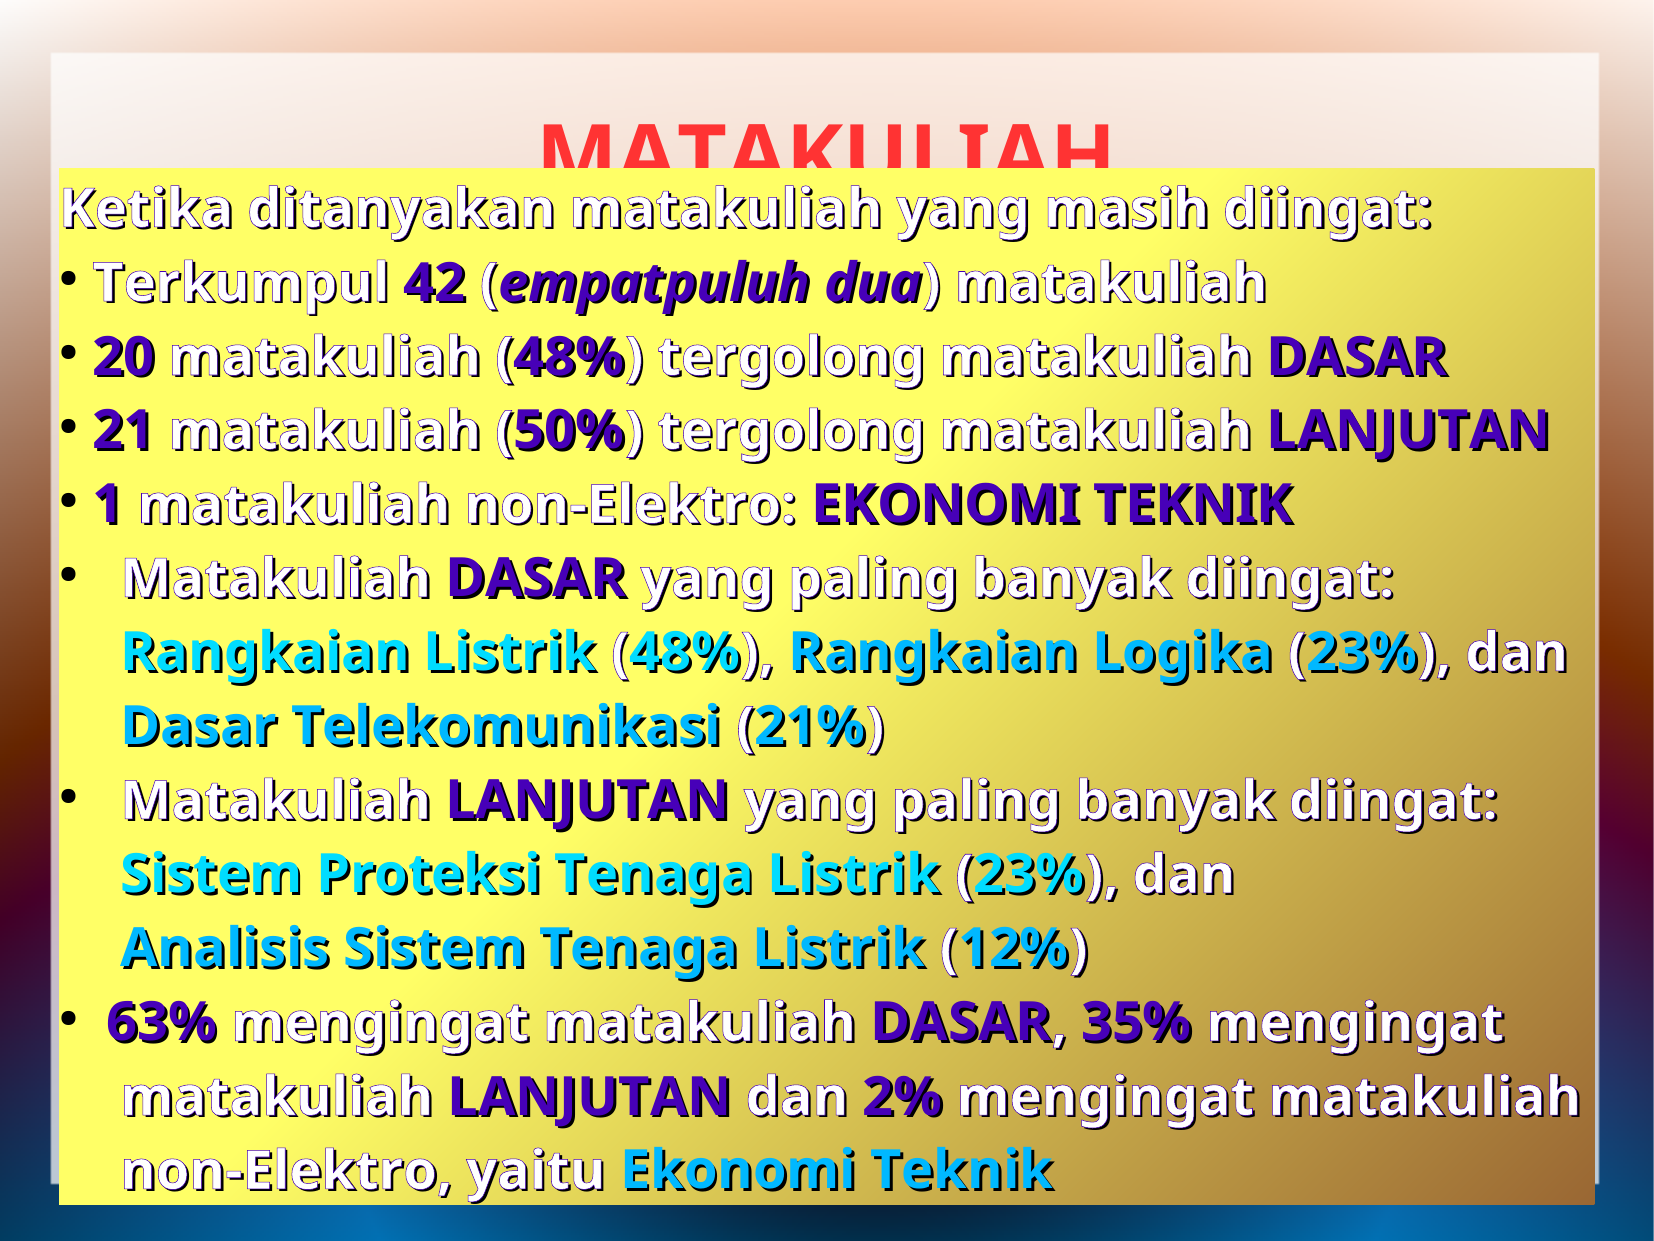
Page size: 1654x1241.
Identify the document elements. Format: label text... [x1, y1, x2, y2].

subtitle Ketika ditanyakan matakuliah yang masih diingat: Terkumpul 42 (empatpuluh dua) matakuliah 20 matakuliah (48%) tergolong matakuliah DASAR 21 matakuliah (50%) tergolong matakuliah LANJUTAN 1 matakuliah non-Elektro: EKONOMI TEKNIK Matakuliah DASAR yang paling banyak diingat: Rangkaian Listrik (48%), Rangkaian Logika (23%), dan Dasar Telekomunikasi (21%) Matakuliah LANJUTAN yang paling banyak diingat: Sistem Proteksi Tenaga Listrik (23%), dan Analisis Sistem Tenaga Listrik (12%) 63% mengingat matakuliah DASAR, 35% mengingat matakuliah LANJUTAN dan 2% mengingat matakuliah non-Elektro, yaitu Ekonomi Teknik [59, 255, 1595, 1118]
title MATAKULIAH [82, 49, 1571, 168]
picture [0, 0, 1654, 1241]
